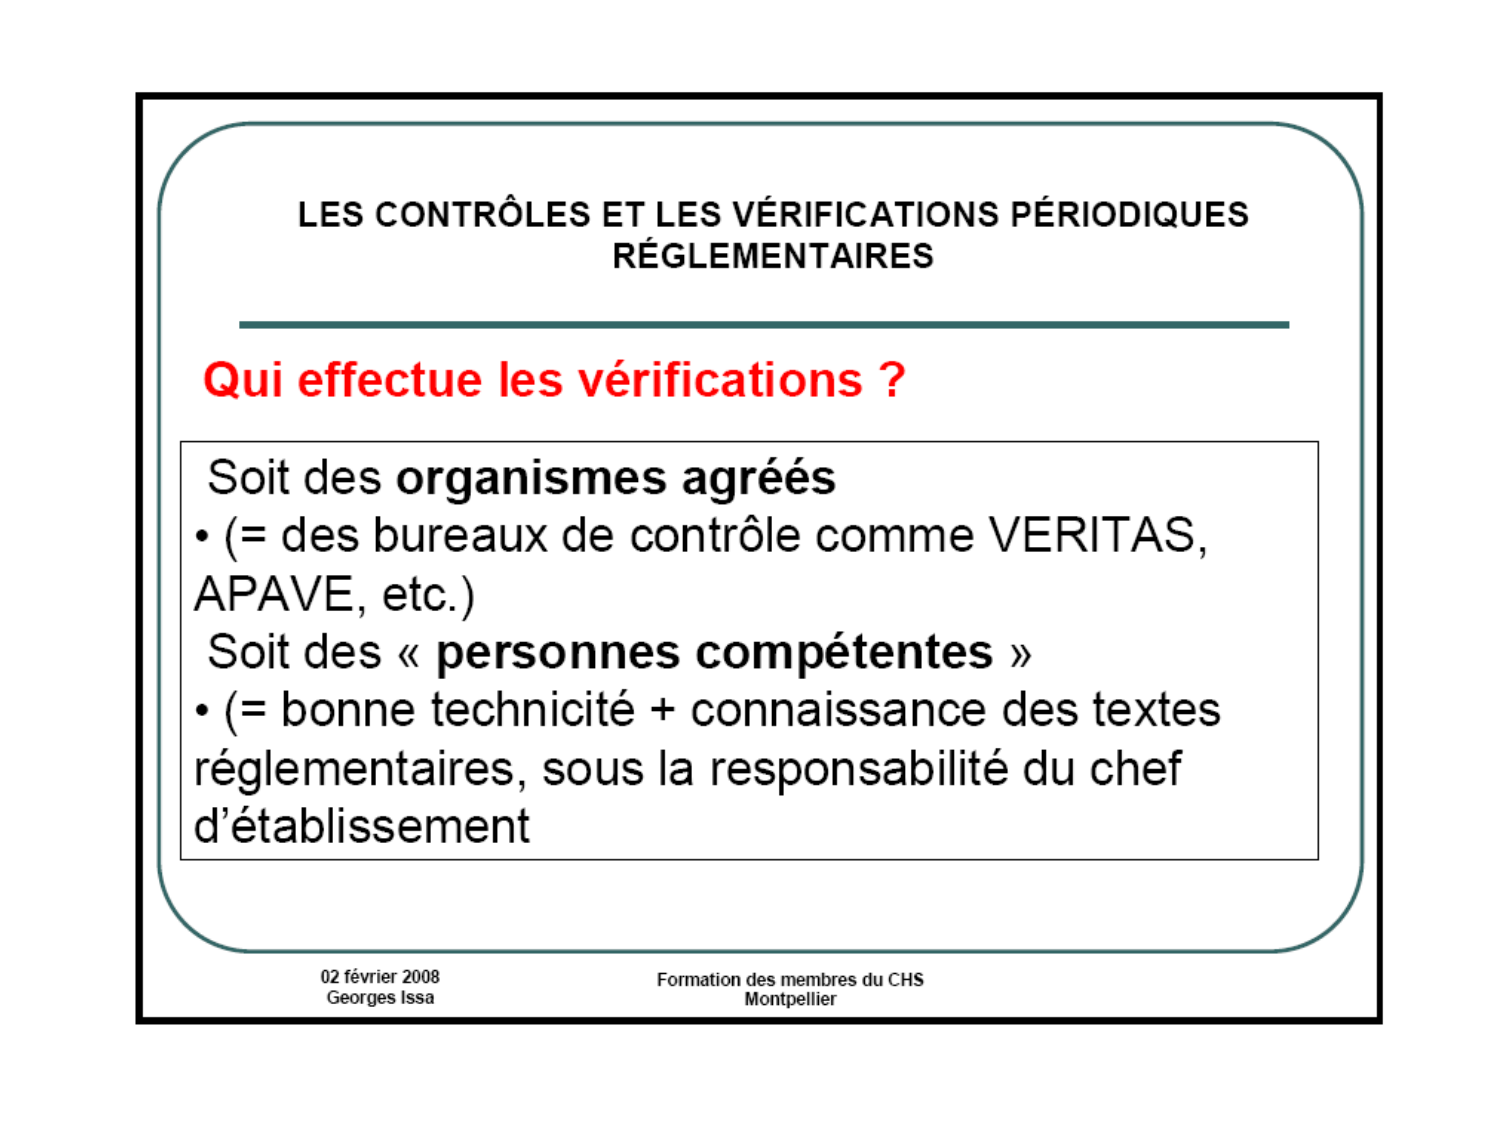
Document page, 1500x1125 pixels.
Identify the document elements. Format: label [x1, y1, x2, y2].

picture [112, 88, 1387, 1037]
